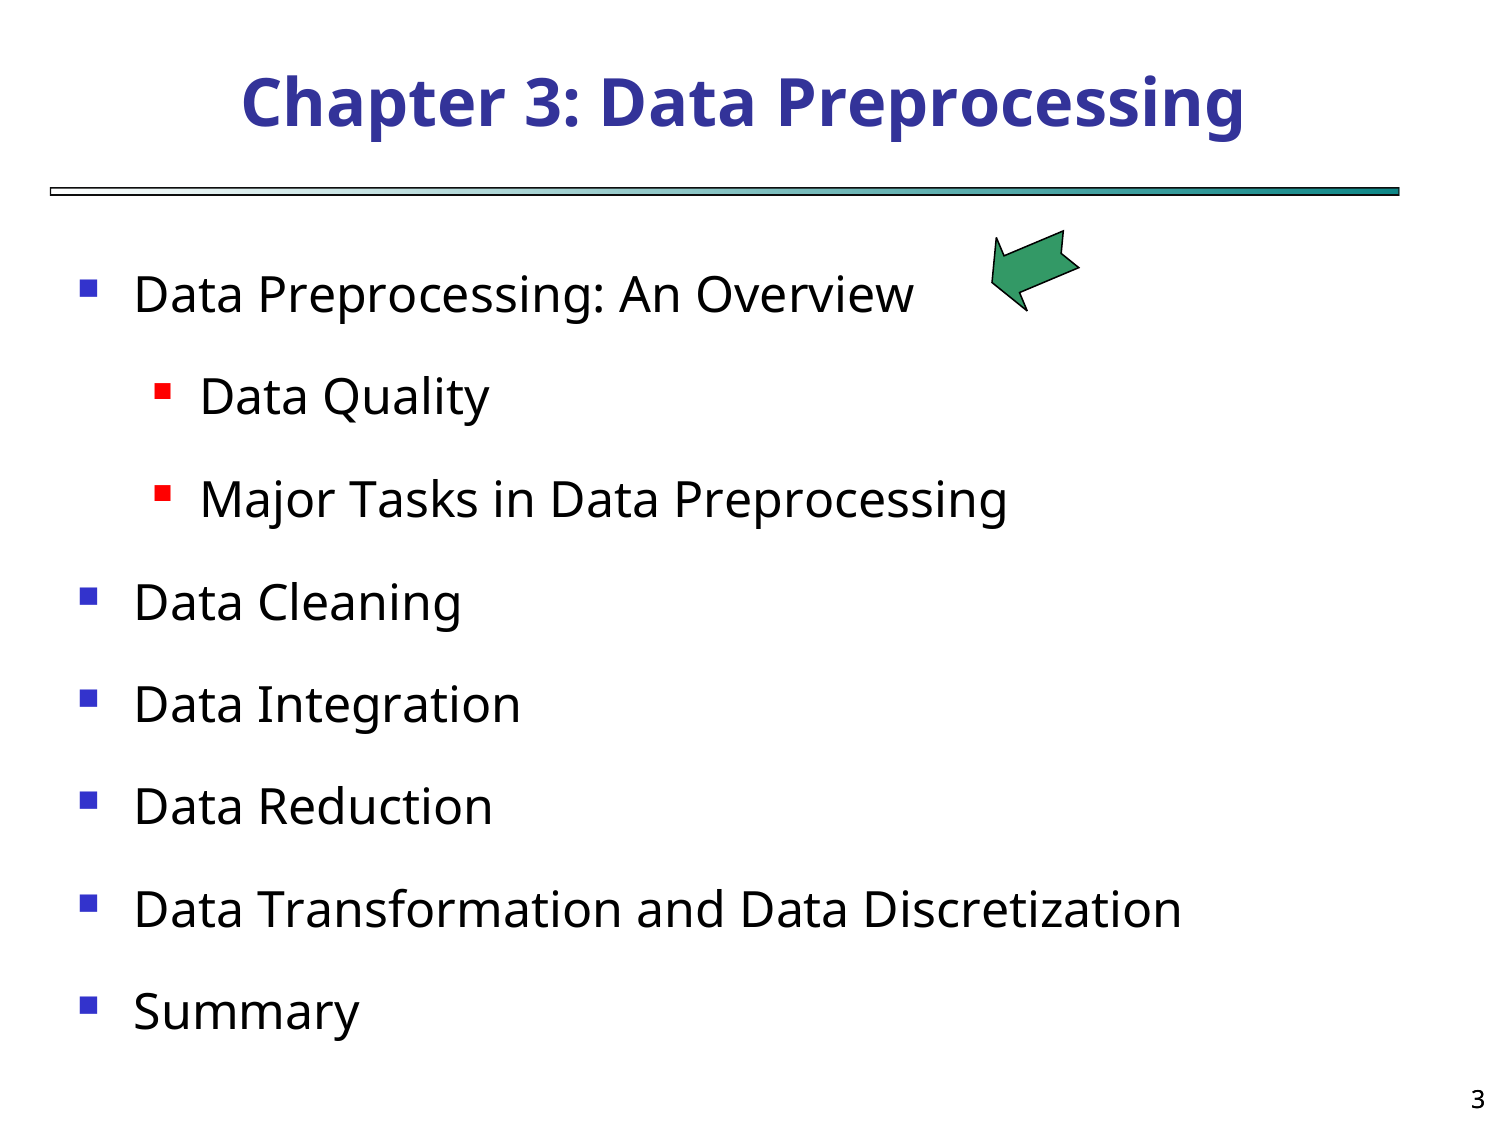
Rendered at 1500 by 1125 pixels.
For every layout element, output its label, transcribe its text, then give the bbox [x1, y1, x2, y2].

list Data Preprocessing: An Overview Data Quality Major Tasks in Data Preprocessing Data Cleaning Data Integration Data Reduction Data Transformation and Data Discretization Summary [62, 224, 1413, 1063]
text_box 1 [1187, 1062, 1500, 1125]
title Chapter 3: Data Preprocessing [24, 49, 1463, 150]
text_box [992, 230, 1079, 311]
